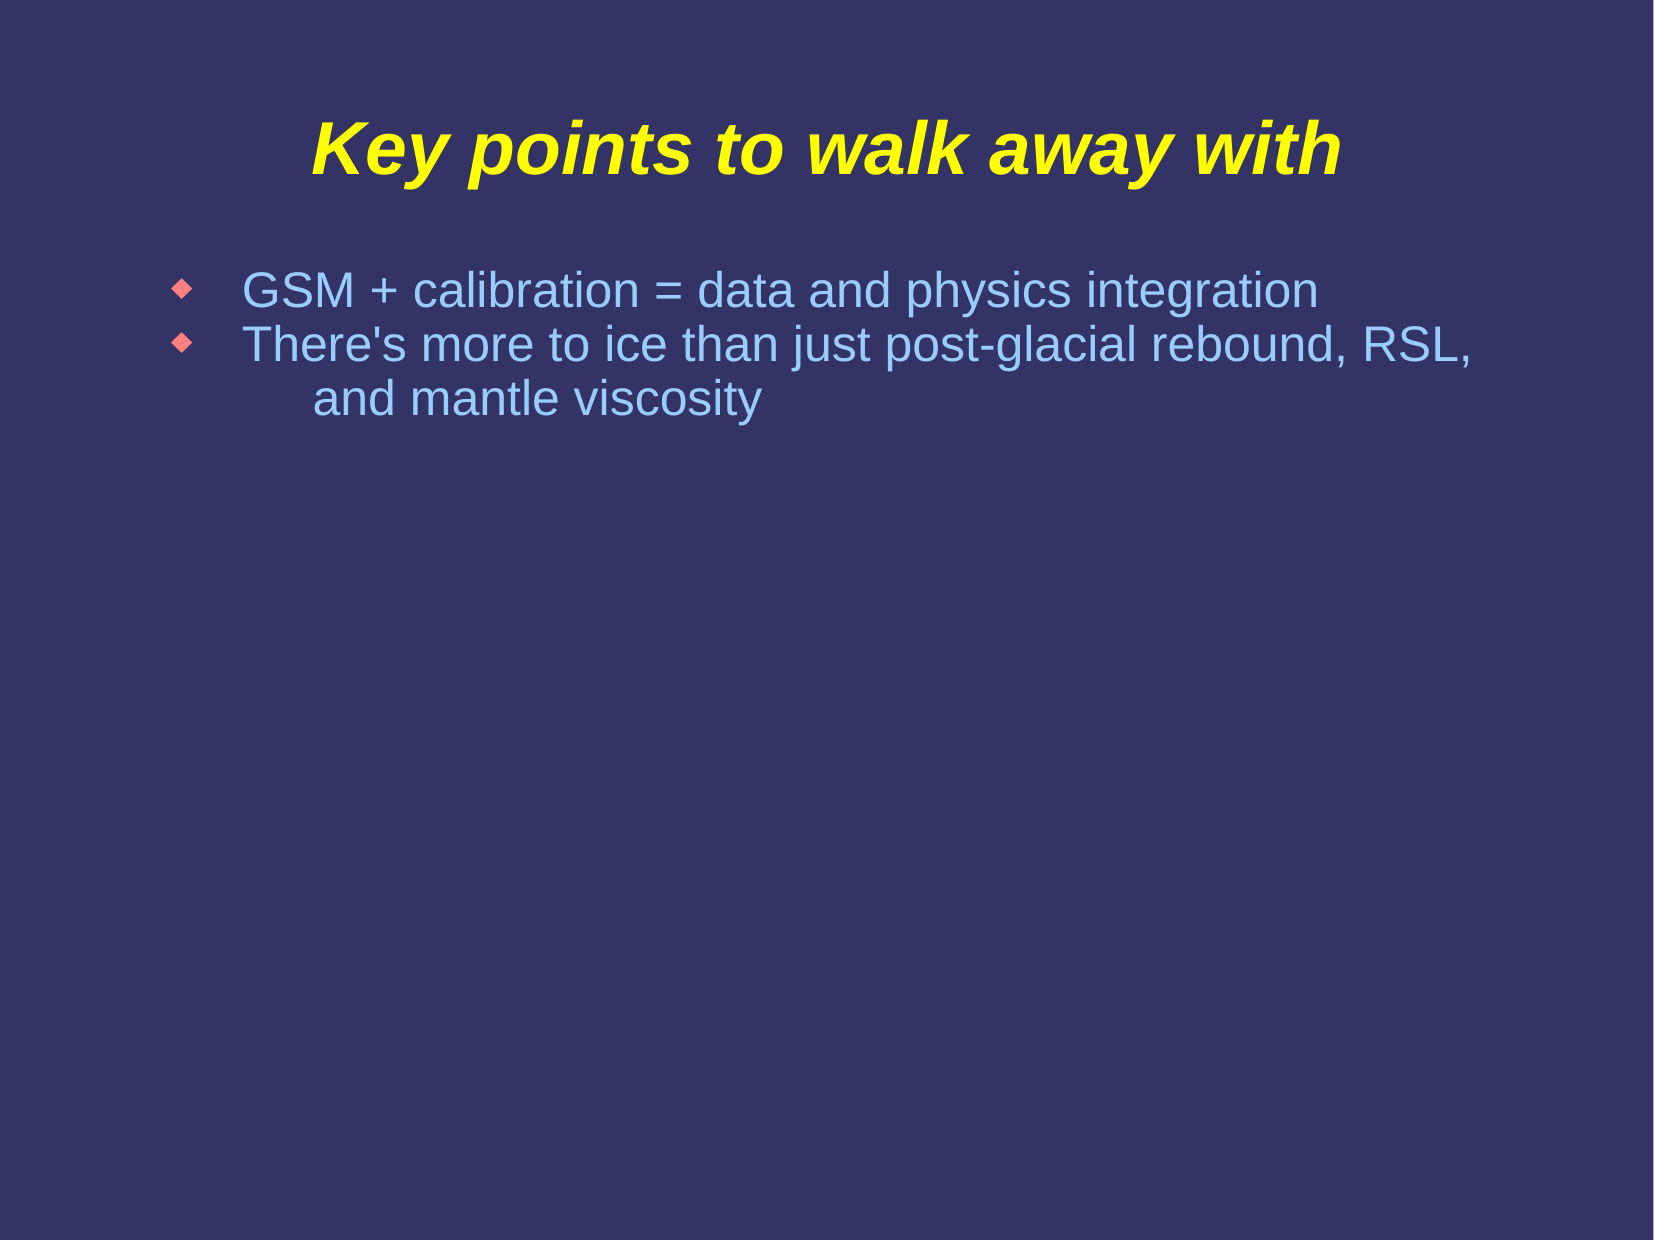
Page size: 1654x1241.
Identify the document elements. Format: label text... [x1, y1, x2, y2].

list GSM + calibration = data and physics integration There's more to ice than just post-glacial rebound, RSL, and mantle viscosity [147, 264, 1529, 1152]
title Key points to walk away with [121, 49, 1534, 250]
